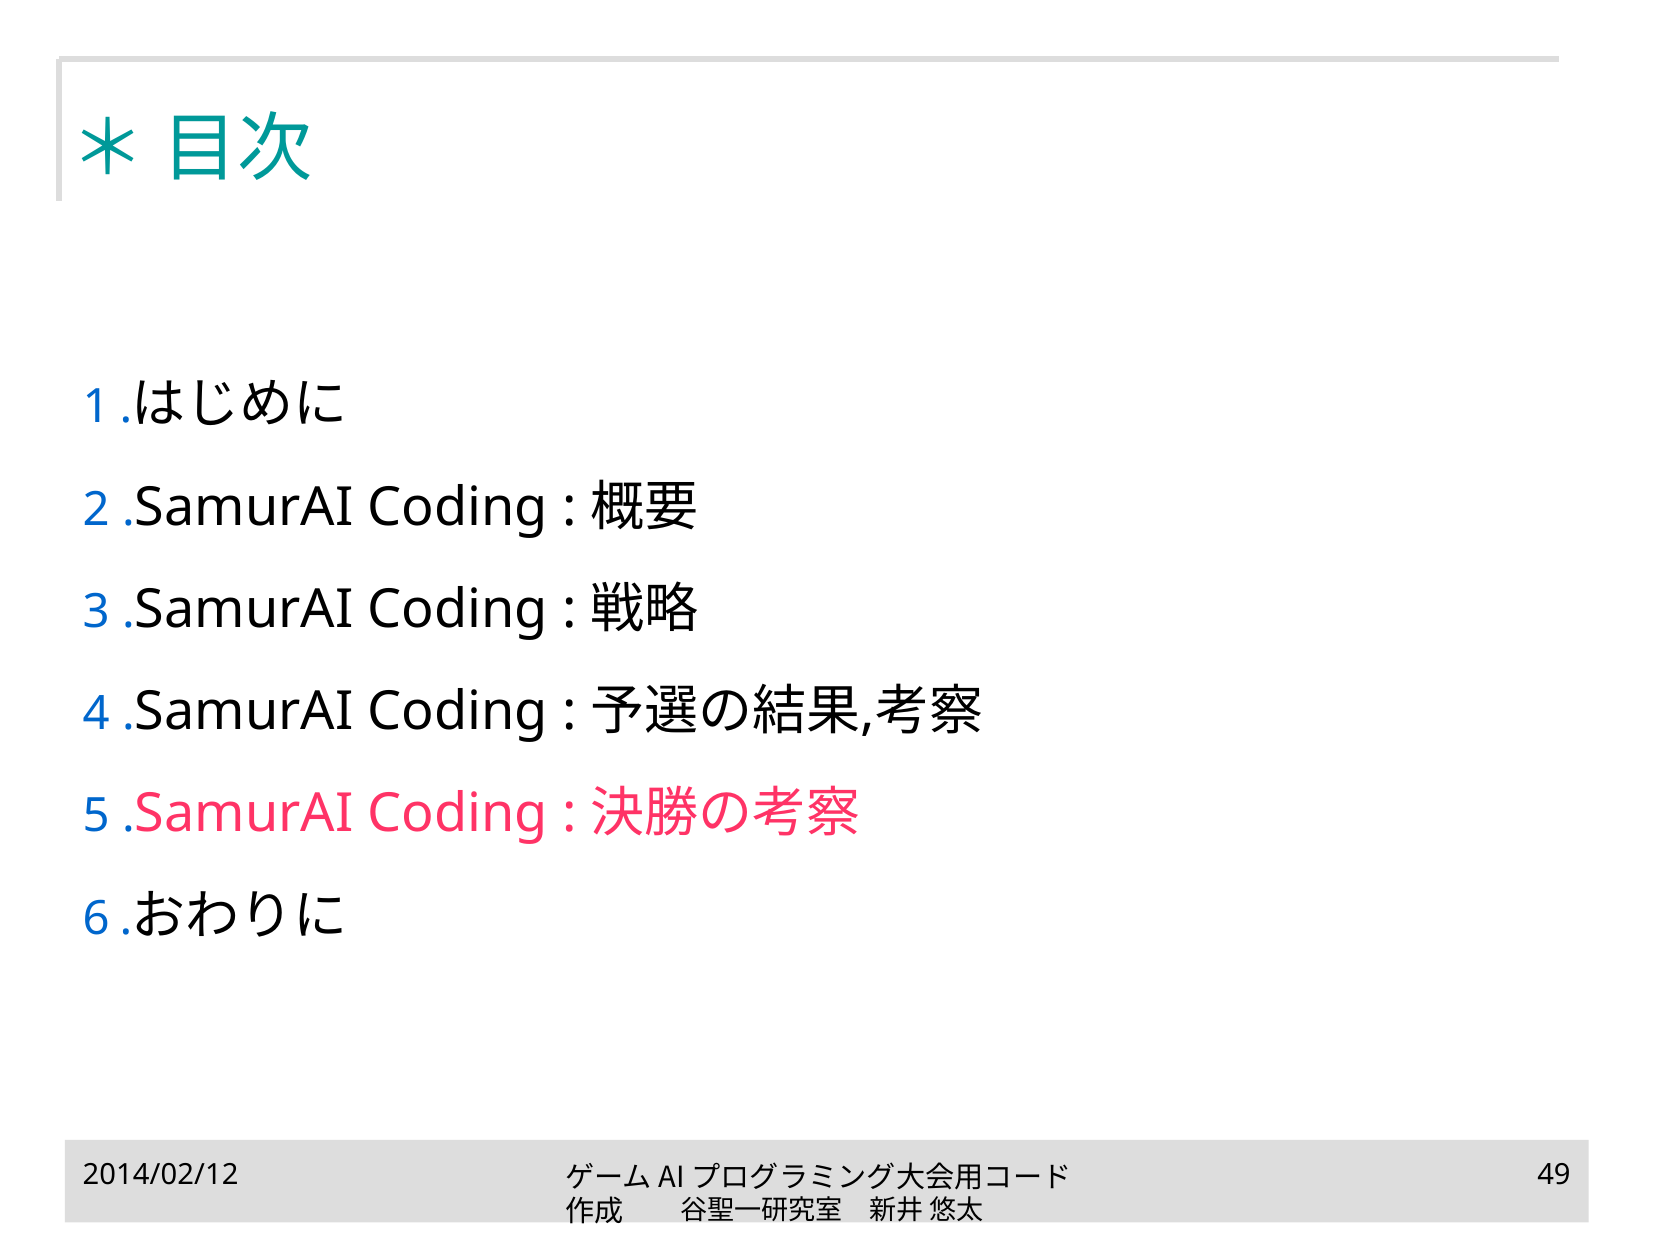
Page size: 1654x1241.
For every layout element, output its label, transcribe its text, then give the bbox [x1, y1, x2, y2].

list はじめに SamurAI Coding : 概要 SamurAI Coding : 戦略 SamurAI Coding : 予選の結果,考察 SamurAI Coding : 決勝の考察 おわりに [82, 360, 1571, 951]
title ＊ 目次 [70, 94, 1560, 189]
